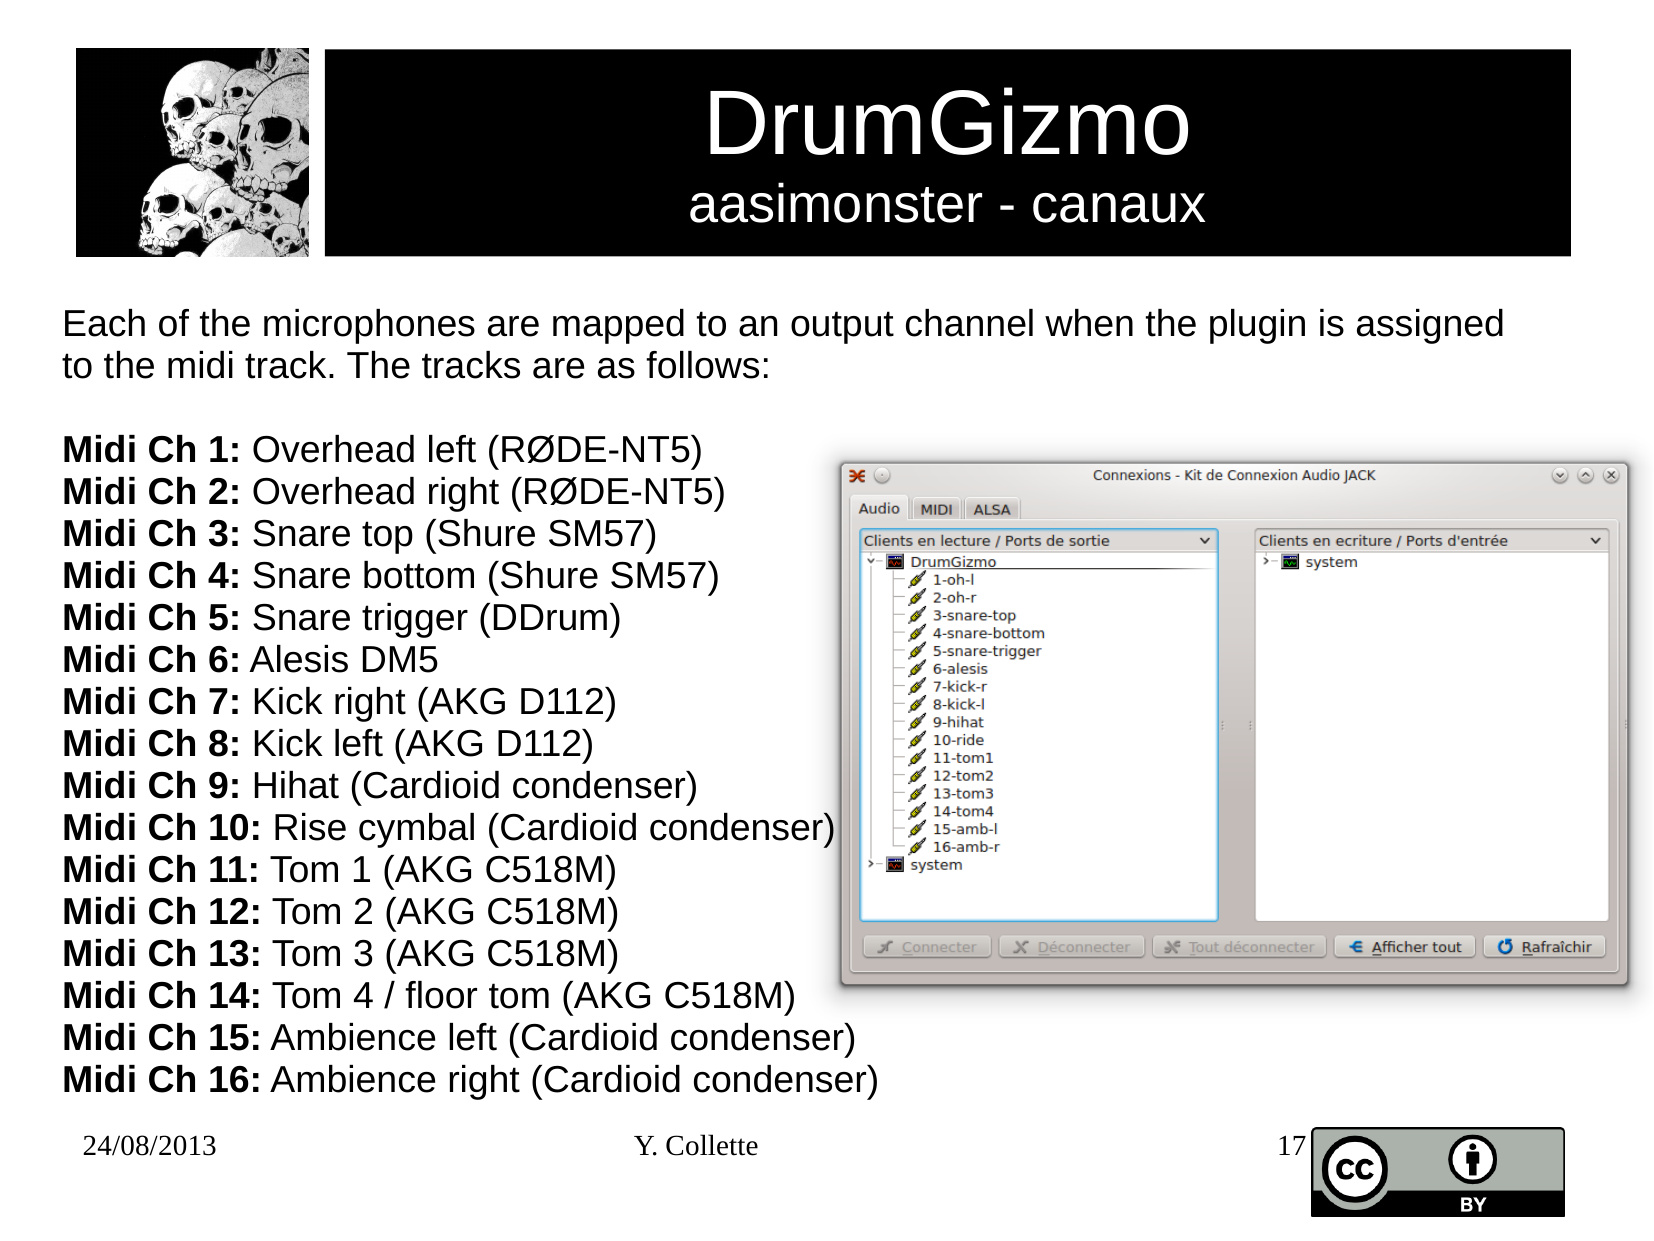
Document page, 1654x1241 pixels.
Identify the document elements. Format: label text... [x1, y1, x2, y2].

picture [76, 48, 309, 257]
picture [1311, 1127, 1565, 1217]
text_box Each of the microphones are mapped to an output channel when the plugin is assigned to the midi track. The tracks are as follows: Midi Ch 1: Overhead left (RØDE-NT5) Midi Ch 2: Overhead right (RØDE-NT5) Midi Ch 3: Snare top (Shure SM57) Midi Ch 4: Snare bottom (Shure SM57) Midi Ch 5: Snare trigger (DDrum) Midi Ch 6: Alesis DM5 Midi Ch 7: Kick right (AKG D112) Midi Ch 8: Kick left (AKG D112) Midi Ch 9: Hihat (Cardioid condenser) Midi Ch 10: Rise cymbal (Cardioid condenser) Midi Ch 11: Tom 1 (AKG C518M) Midi Ch 12: Tom 2 (AKG C518M) Midi Ch 13: Tom 3 (AKG C518M) Midi Ch 14: Tom 4 / floor tom (AKG C518M) Midi Ch 15: Ambience left (Cardioid condenser) Midi Ch 16: Ambience right (Cardioid condenser) [47, 295, 1536, 1150]
title DrumGizmo aasimonster - canaux [324, 49, 1571, 257]
picture [1536, 419, 1654, 1029]
